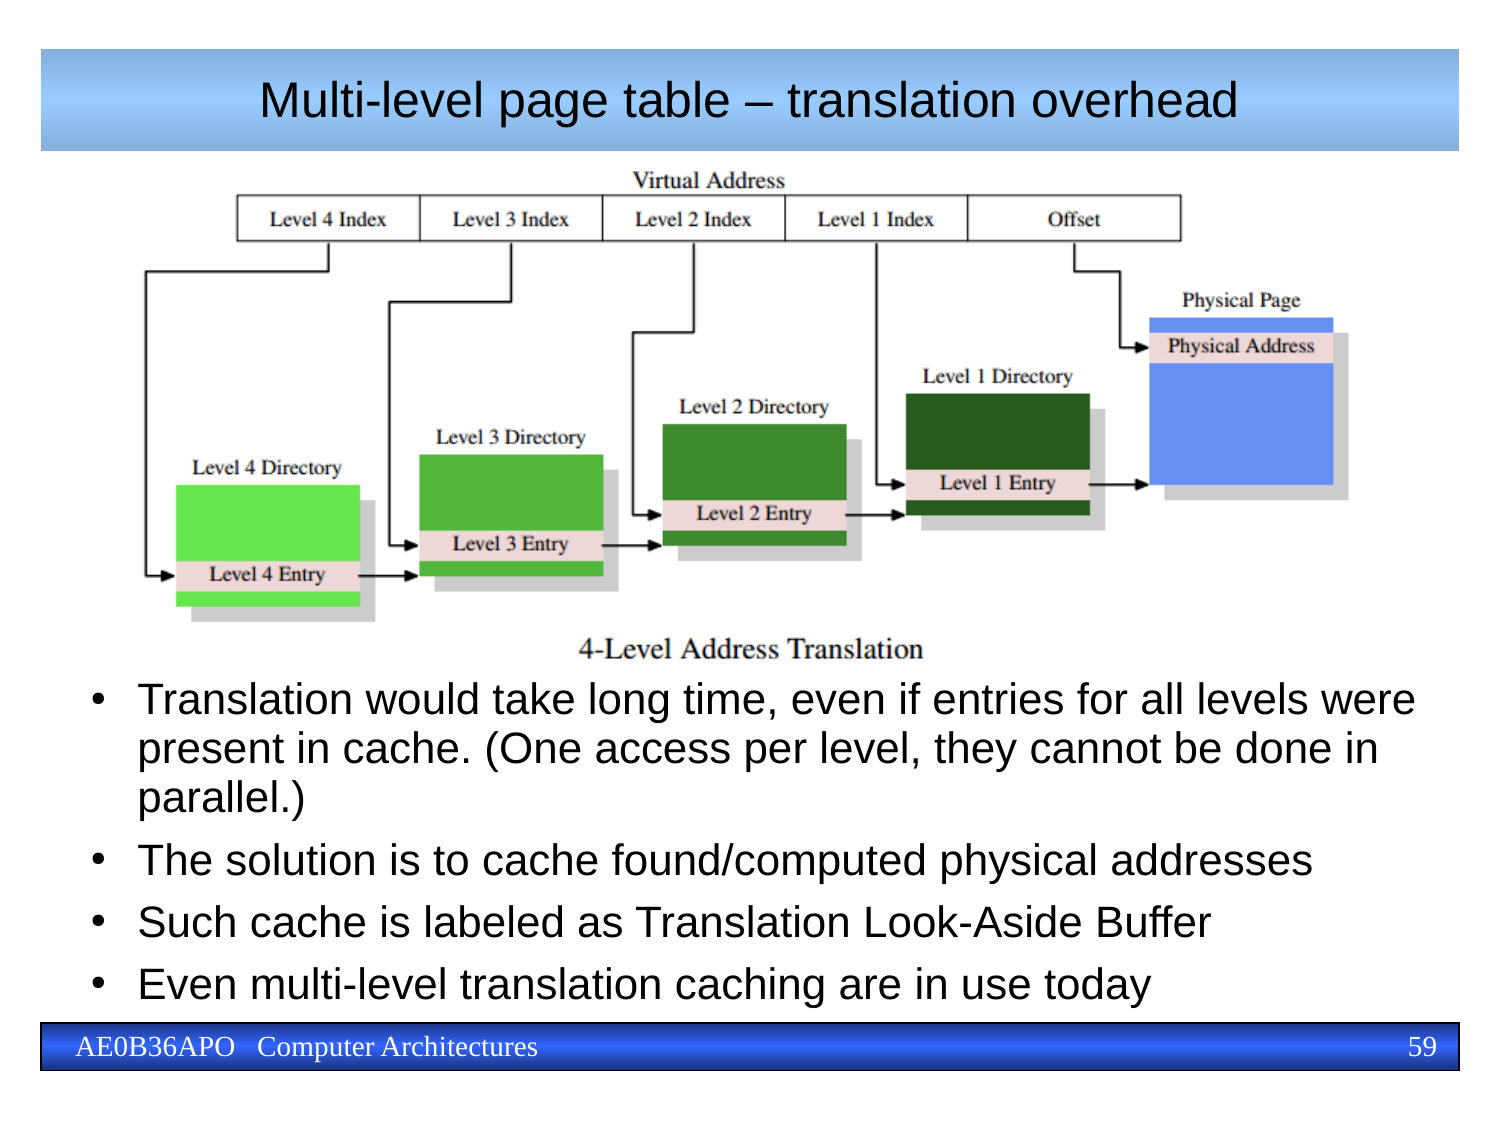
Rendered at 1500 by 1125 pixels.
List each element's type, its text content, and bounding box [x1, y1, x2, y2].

title Multi-level page table – translation overhead [41, 49, 1459, 151]
list Translation would take long time, even if entries for all levels were present in cache. (One access per level, they cannot be done in parallel.) The solution is to cache found/computed physical addresses Such cache is labeled as Translation Look-Aside Buffer Even multi-level translation caching are in use today [75, 675, 1426, 1013]
text_box [117, 164, 1364, 674]
